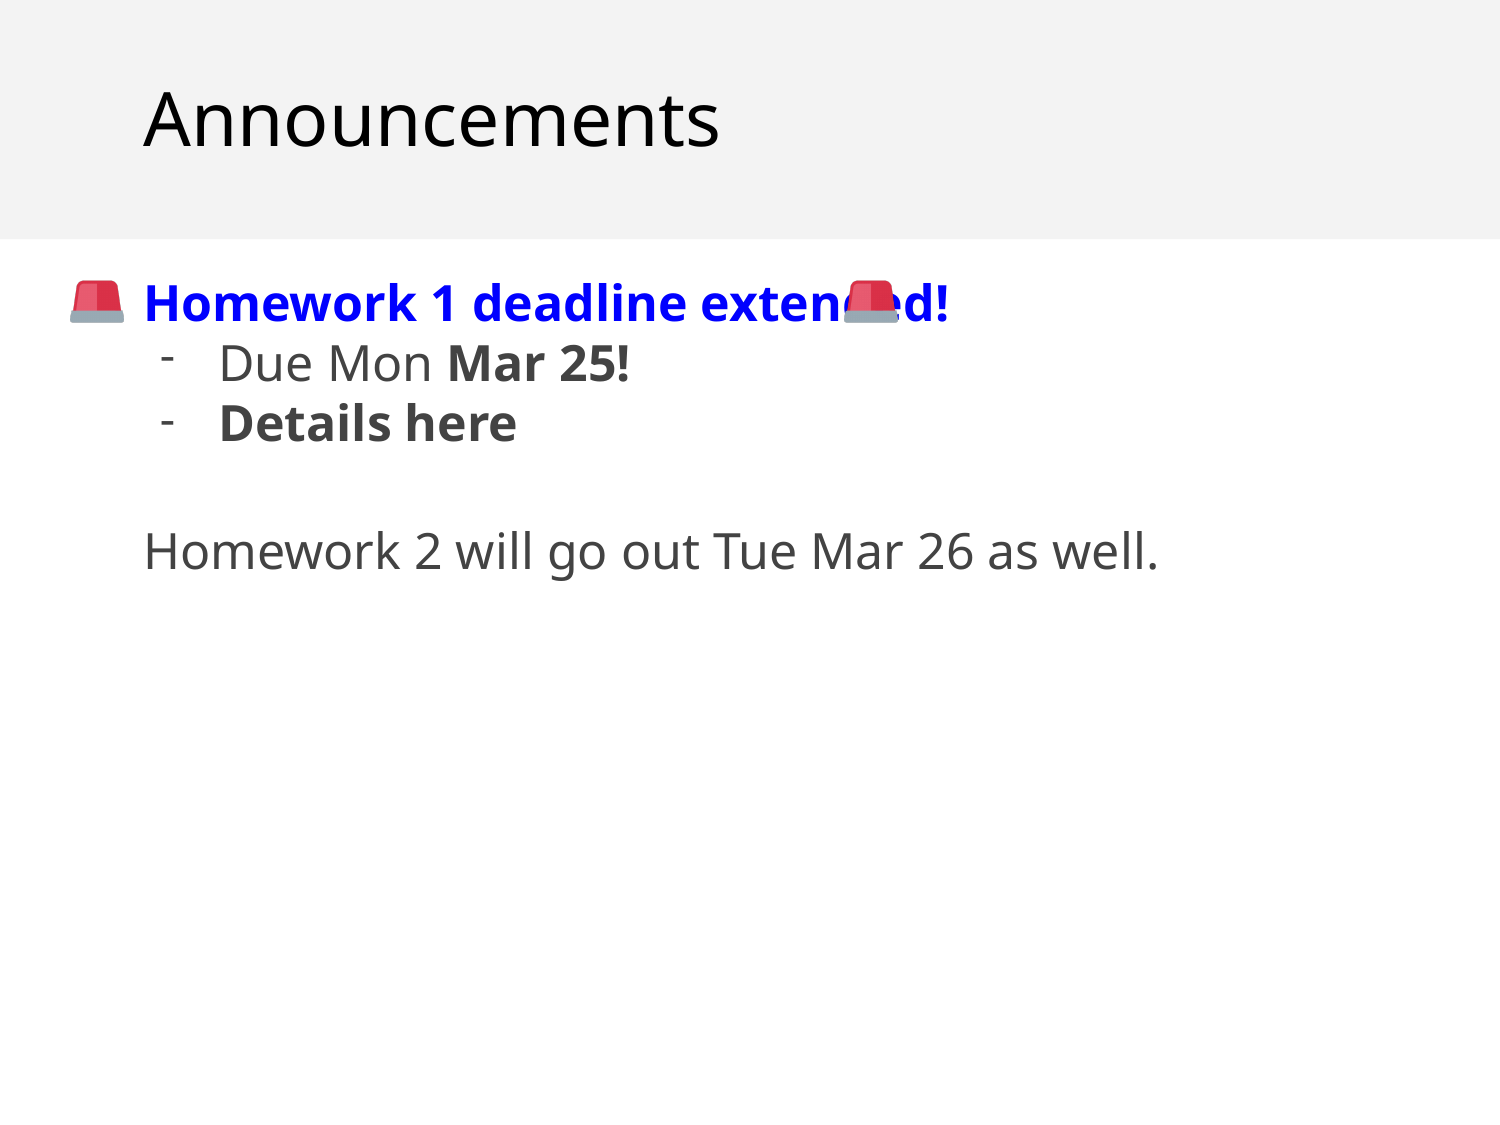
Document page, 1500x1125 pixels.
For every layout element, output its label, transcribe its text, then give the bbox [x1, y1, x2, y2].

picture [70, 273, 124, 327]
title Announcements [128, 56, 1372, 183]
picture [844, 273, 898, 327]
list Homework 1 deadline extended! Due Mon Mar 25! Details here Homework 2 will go out Tue Mar 26 as well. [128, 255, 1372, 1004]
